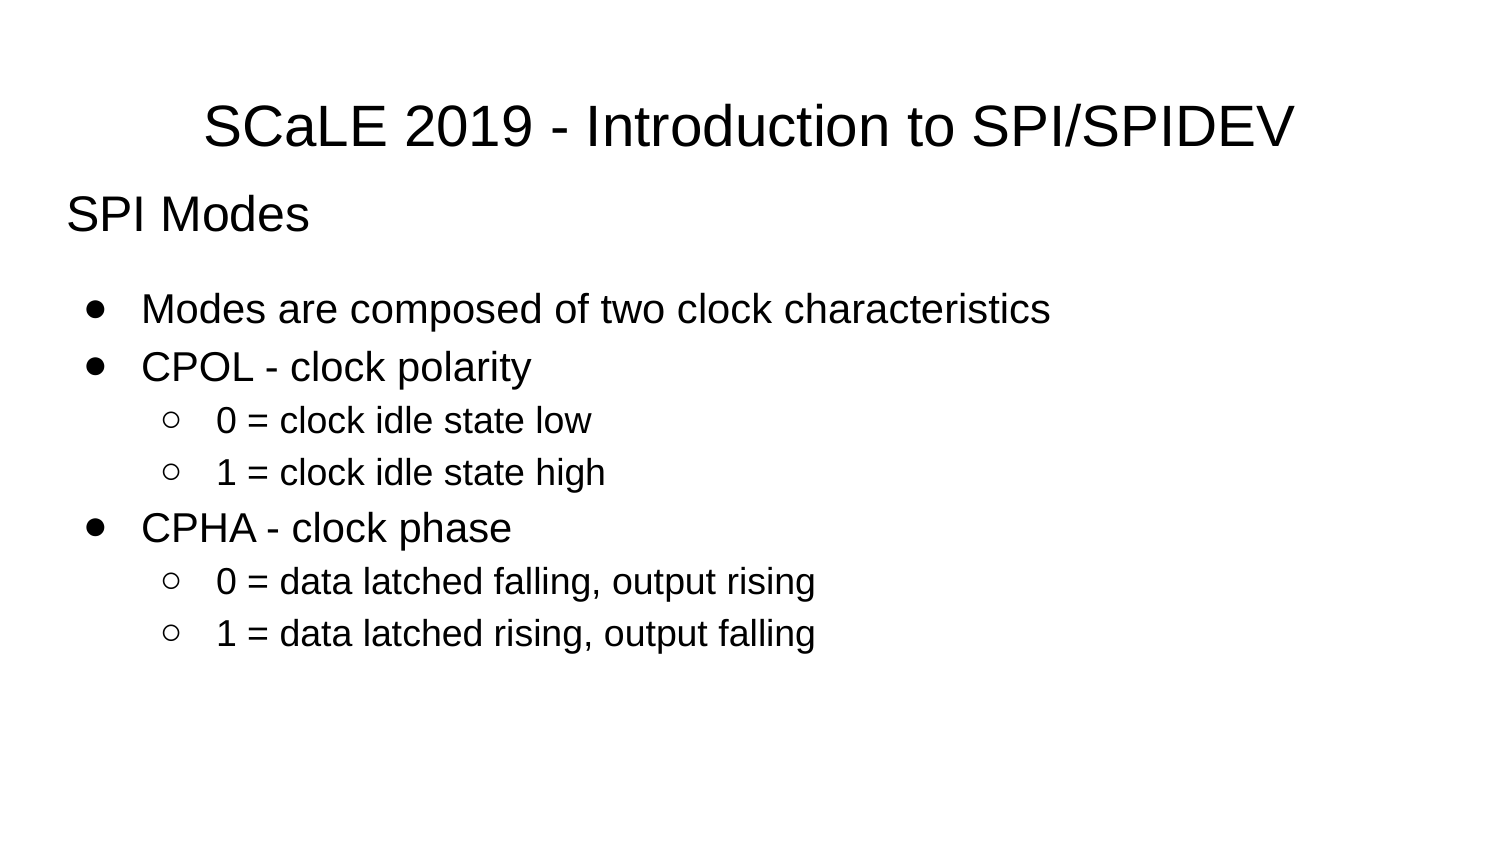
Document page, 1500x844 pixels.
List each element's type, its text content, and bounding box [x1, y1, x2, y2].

list SPI Modes Modes are composed of two clock characteristics CPOL - clock polarity 0 = clock idle state low 1 = clock idle state high CPHA - clock phase 0 = data latched falling, output rising 1 = data latched rising, output falling [51, 157, 1449, 718]
title SCaLE 2019 - Introduction to SPI/SPIDEV [51, 72, 1449, 157]
